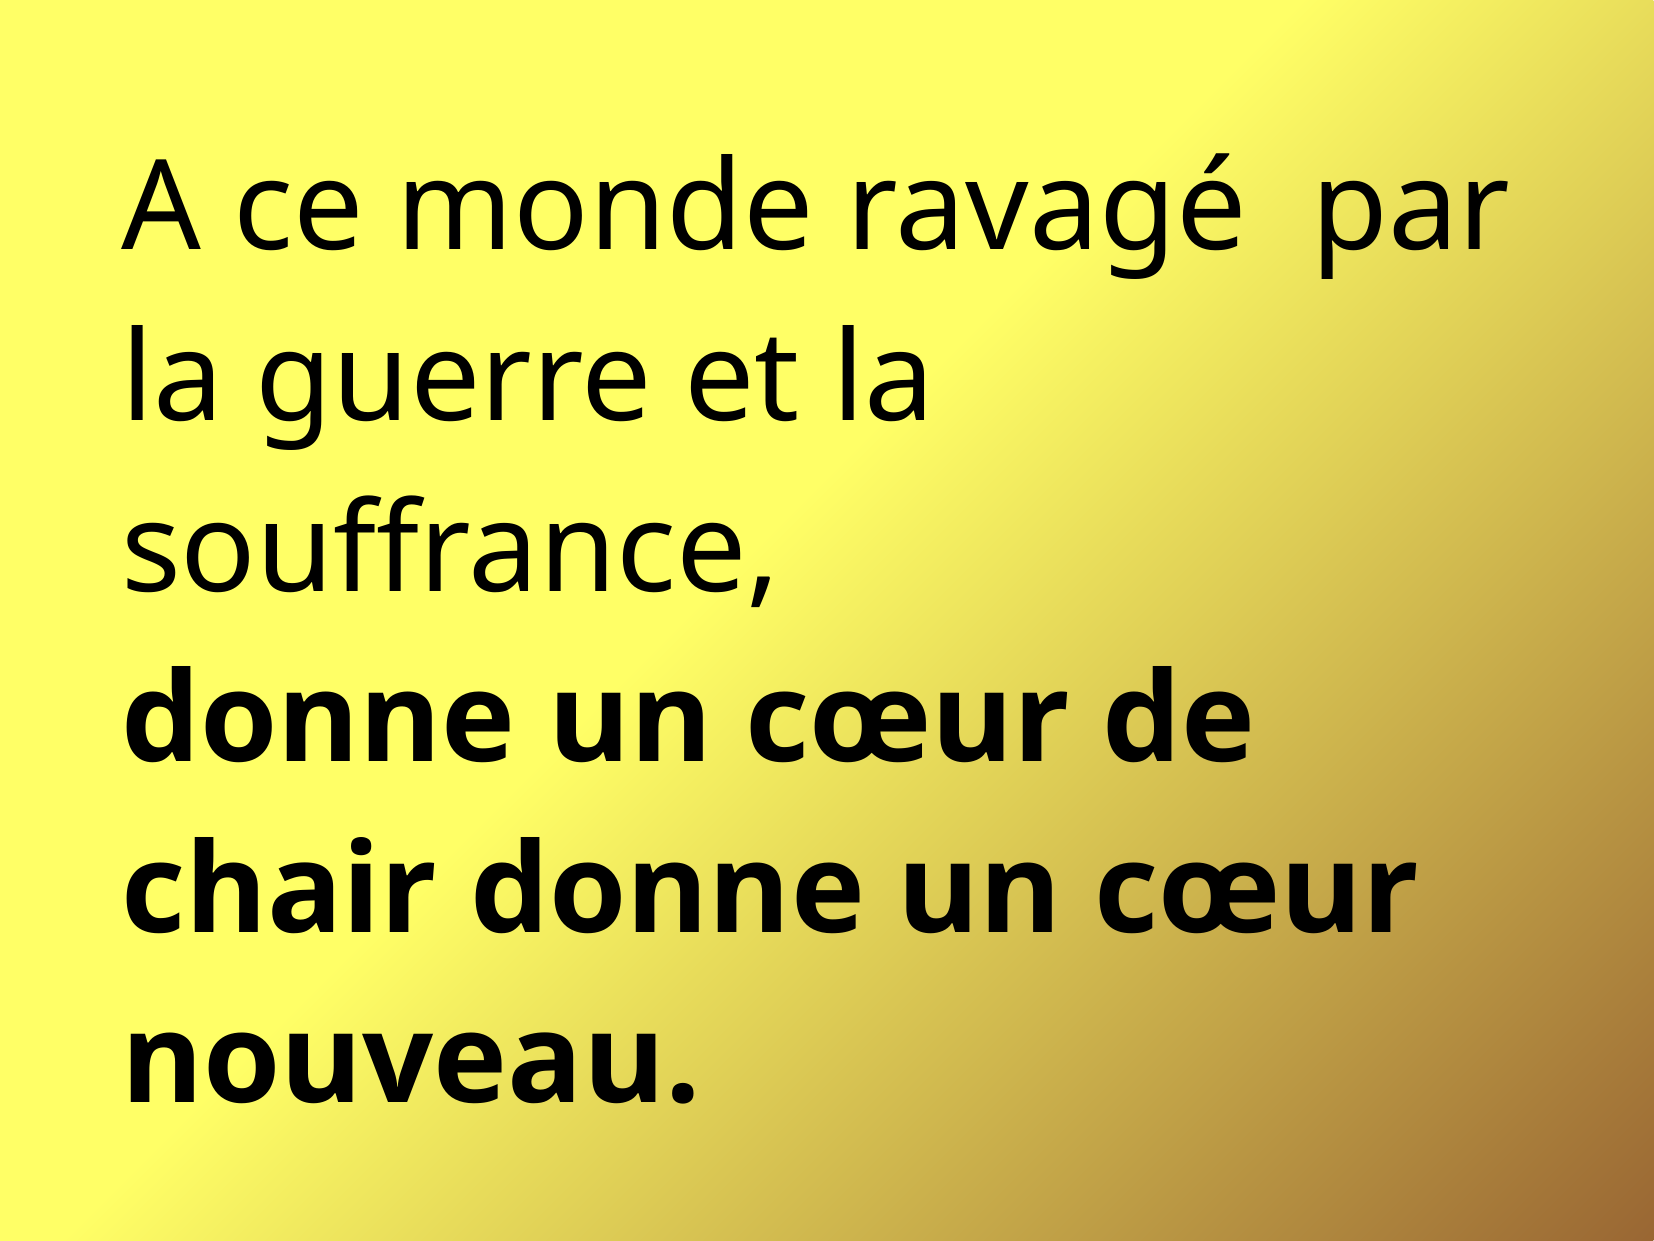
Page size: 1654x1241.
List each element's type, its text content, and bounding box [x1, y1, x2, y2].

text_box A ce monde ravagé par la guerre et la souffrance, donne un cœur de chair donne un cœur nouveau. [35, 108, 1607, 1170]
